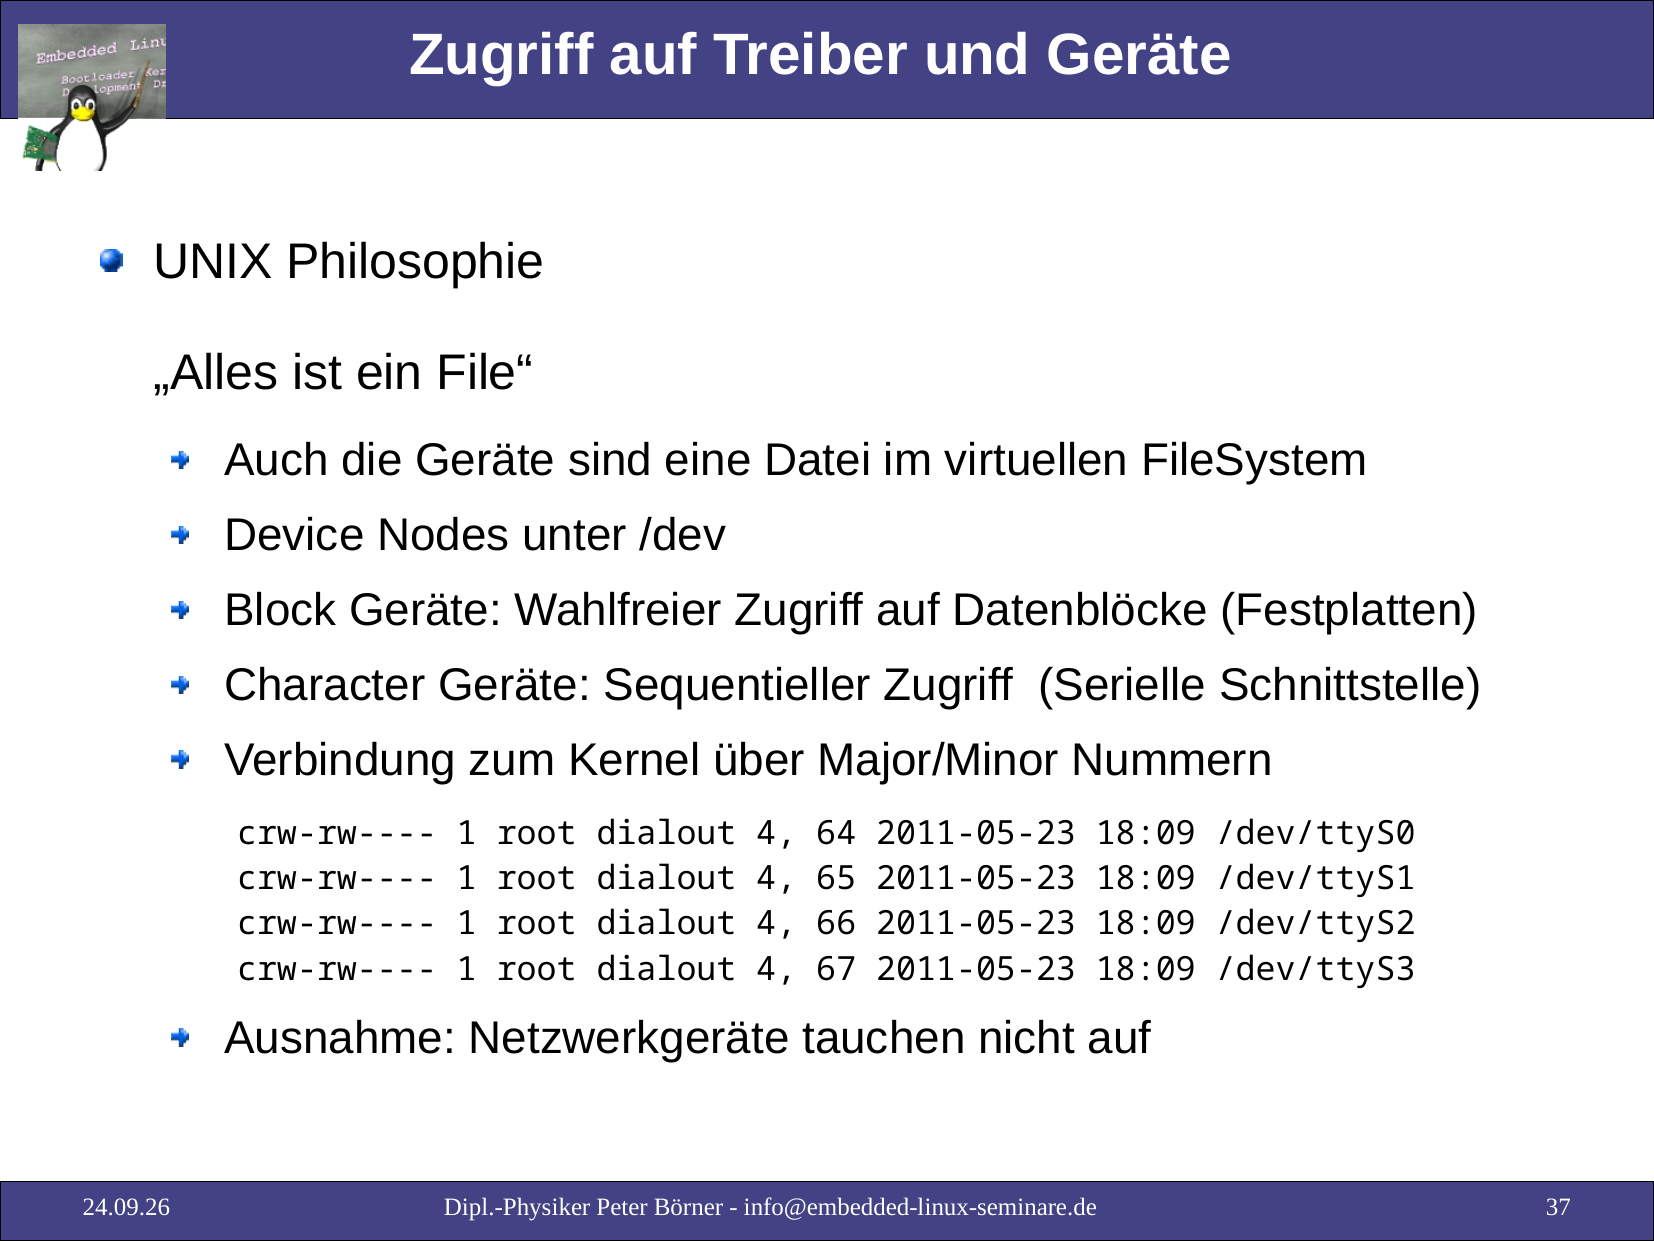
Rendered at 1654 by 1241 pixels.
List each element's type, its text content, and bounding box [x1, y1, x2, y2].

list UNIX Philosophie „Alles ist ein File“ Auch die Geräte sind eine Datei im virtuellen FileSystem Device Nodes unter /dev Block Geräte: Wahlfreier Zugriff auf Datenblöcke (Festplatten) Character Geräte: Sequentieller Zugriff (Serielle Schnittstelle) Verbindung zum Kernel über Major/Minor Nummern crw-rw---- 1 root dialout 4, 64 2011-05-23 18:09 /dev/ttyS0 crw-rw---- 1 root dialout 4, 65 2011-05-23 18:09 /dev/ttyS1 crw-rw---- 1 root dialout 4, 66 2011-05-23 18:09 /dev/ttyS2 crw-rw---- 1 root dialout 4, 67 2011-05-23 18:09 /dev/ttyS3 Ausnahme: Netzwerkgeräte tauchen nicht auf [82, 177, 1571, 1149]
picture [18, 24, 166, 171]
title Zugriff auf Treiber und Geräte [76, 19, 1565, 89]
